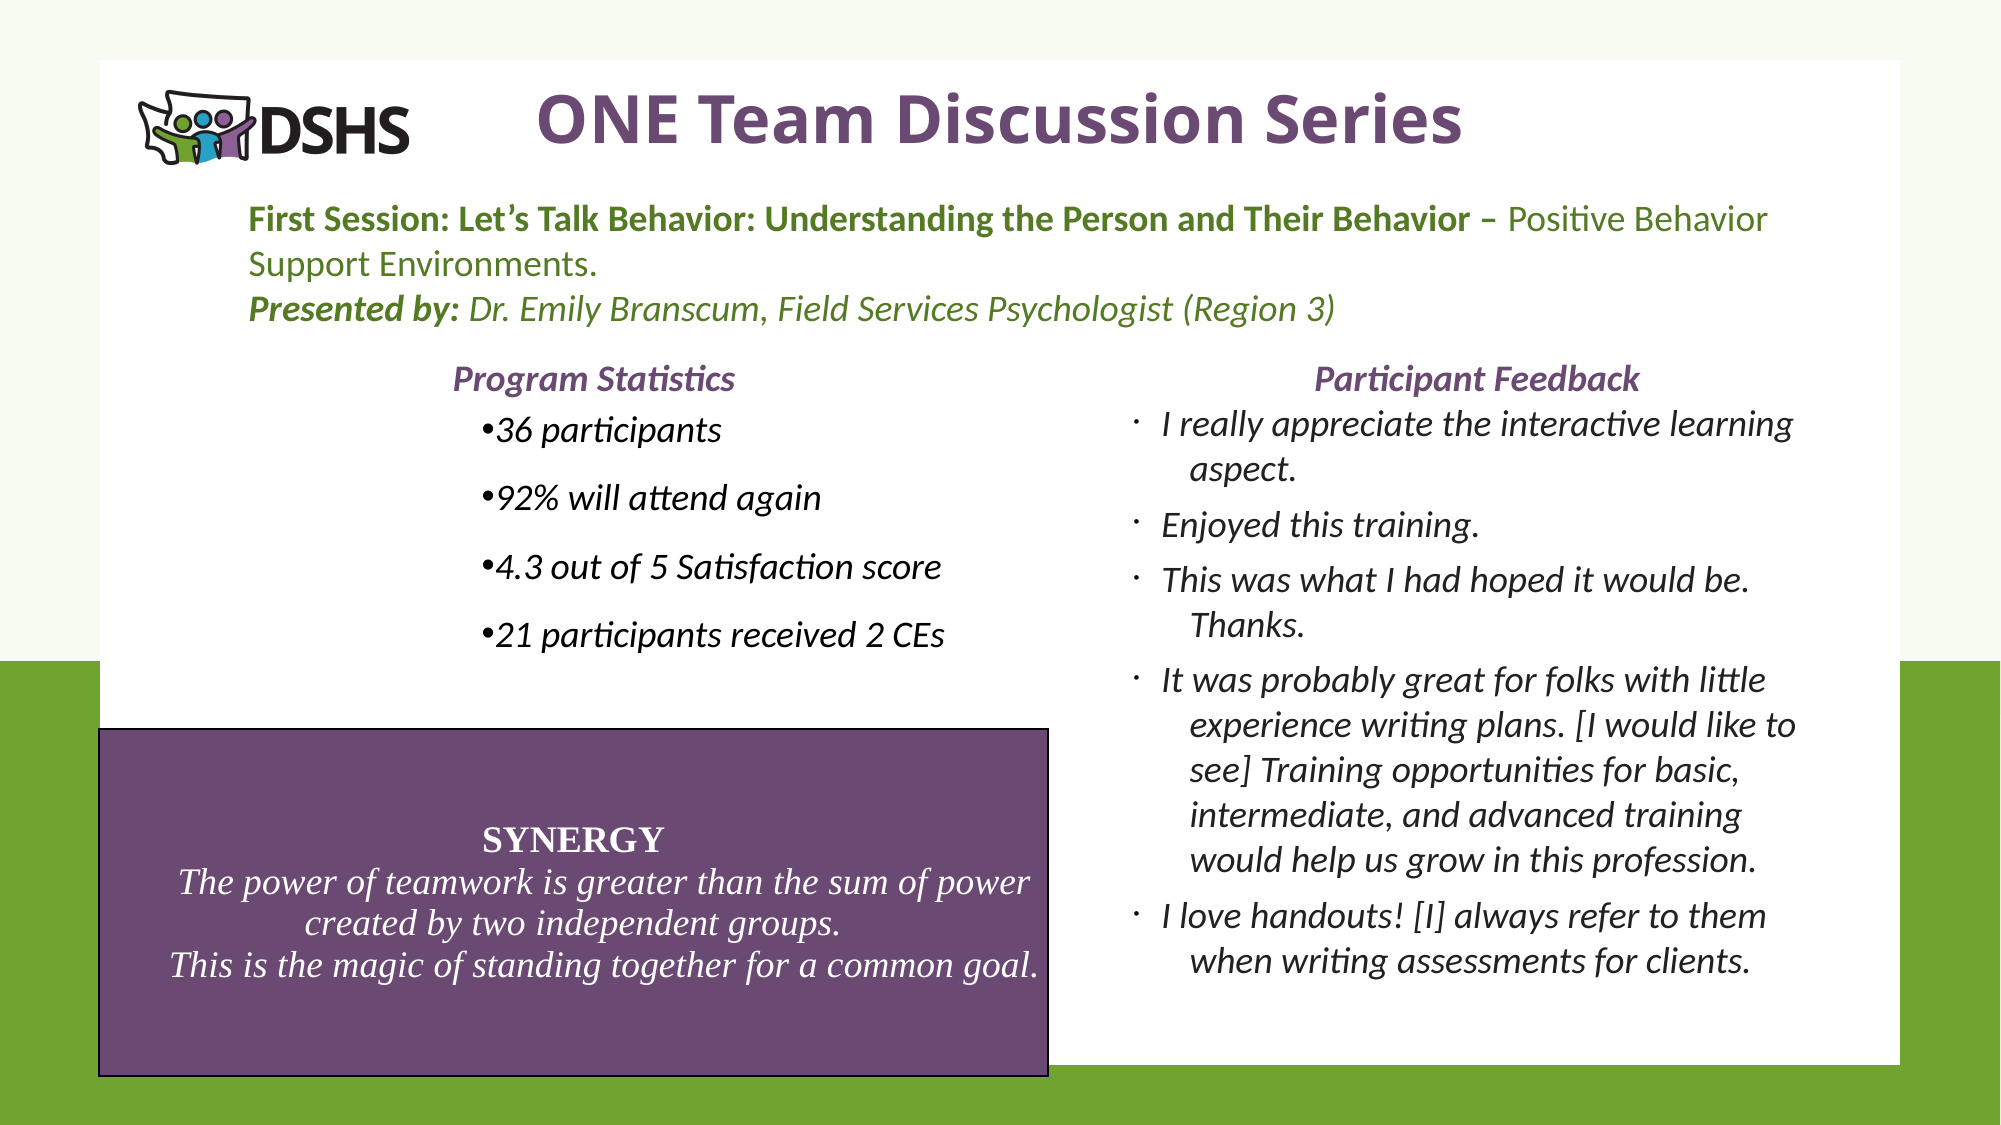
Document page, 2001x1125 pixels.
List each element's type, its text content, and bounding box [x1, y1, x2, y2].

text_box Program Statistics 36 participants 92% will attend again 4.3 out of 5 Satisfaction score 21 participants received 2 CEs [203, 346, 1000, 663]
text_box First Session: Let’s Talk Behavior: Understanding the Person and Their Behavior – Positive Behavior Support Environments. Presented by: Dr. Emily Branscum, Field Services Psychologist (Region 3) [233, 186, 1863, 338]
text_box Synergy The power of teamwork is greater than the sum of power created by two independent groups. This is the magic of standing together for a common goal. [98, 728, 1049, 1077]
text_box Participant Feedback I really appreciate the interactive learning aspect. Enjoyed this training. This was what I had hoped it would be. Thanks. It was probably great for folks with little experience writing plans. [I would like to see] Training opportunities for basic, intermediate, and advanced training would help us grow in this profession. I love handouts! [I] always refer to them when writing assessments for clients. [1118, 346, 1837, 1027]
title ONE Team Discussion Series [137, 67, 1863, 177]
